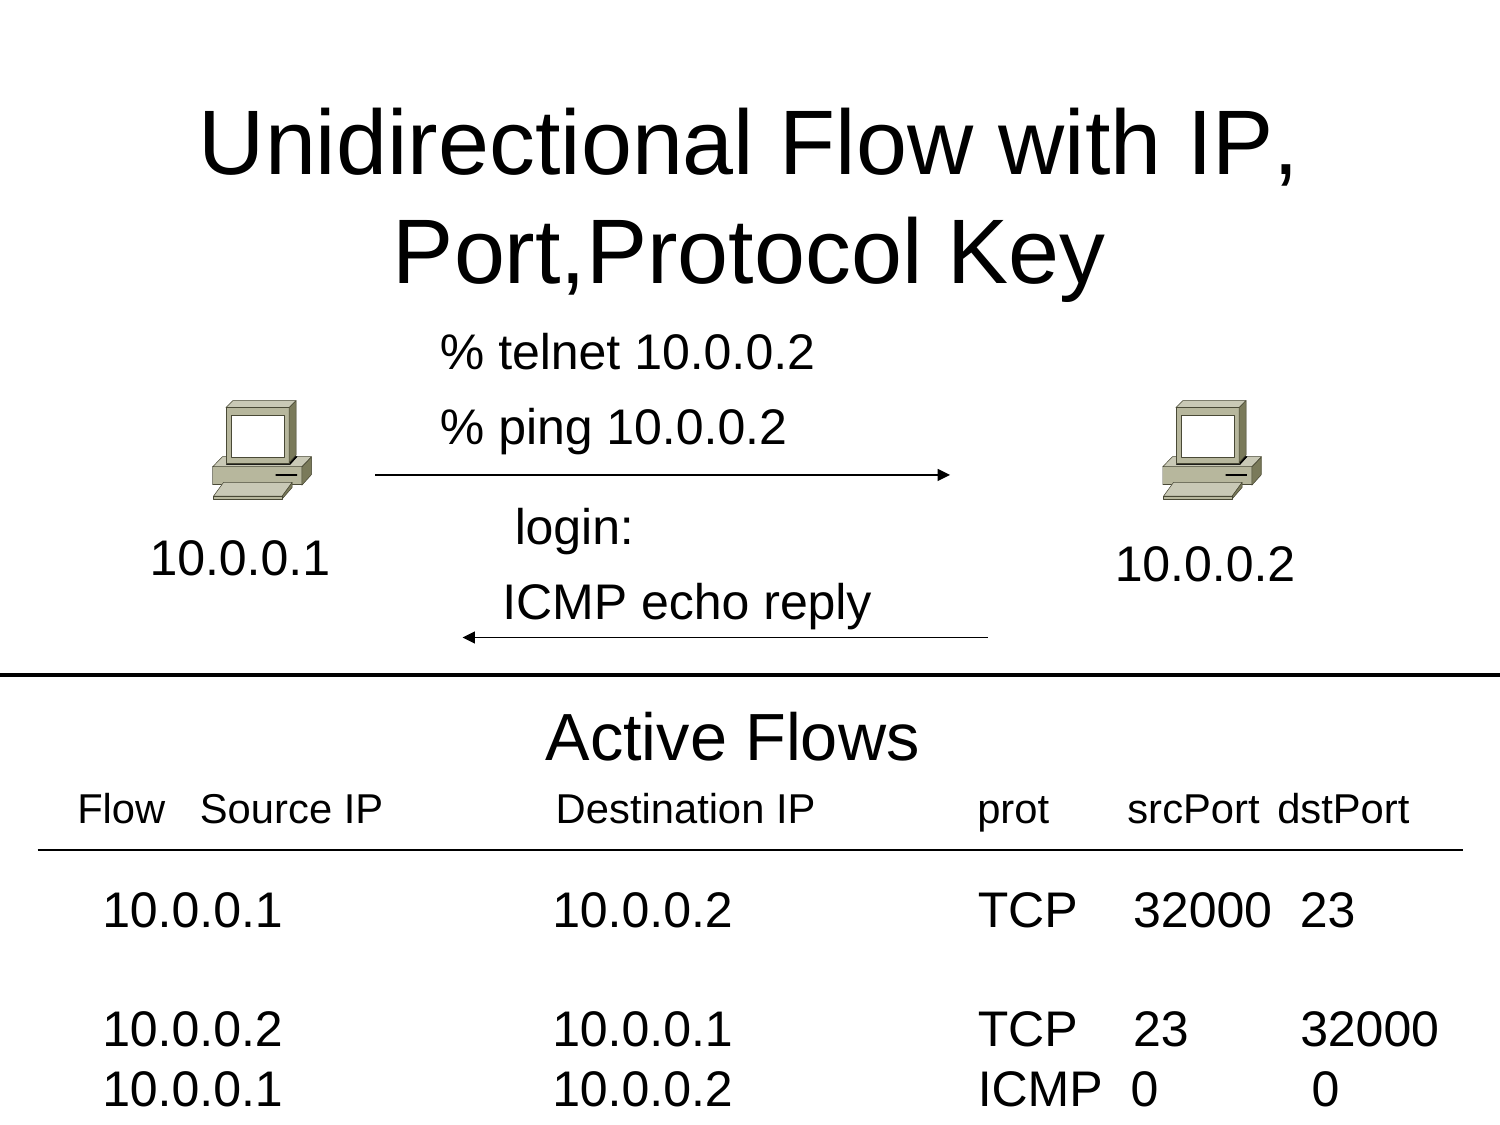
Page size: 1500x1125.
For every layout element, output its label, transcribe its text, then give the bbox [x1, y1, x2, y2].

text_box ICMP echo reply [487, 562, 888, 638]
title Unidirectional Flow with IP, Port,Protocol Key [112, 79, 1388, 308]
text_box % ping 10.0.0.2 [425, 387, 803, 463]
text_box login: [500, 487, 651, 562]
text_box 10.0.0.1 [134, 519, 346, 595]
text_box 10.0.0.2 [1100, 525, 1311, 601]
text_box % telnet 10.0.0.2 [425, 312, 831, 388]
picture [212, 399, 313, 501]
text_box Active Flows [512, 687, 936, 774]
picture [1162, 399, 1263, 501]
text_box Flow Source IP Destination IP prot srcPort dstPort [62, 774, 1463, 841]
text_box 10.0.0.1 10.0.0.2 TCP 32000 23 10.0.0.2 10.0.0.1 TCP 23 32000 10.0.0.1 10.0.0.2 ICMP 0 0 10.0.0.2 10.0.0.1 ICMP 0 0 [87, 870, 1463, 1125]
